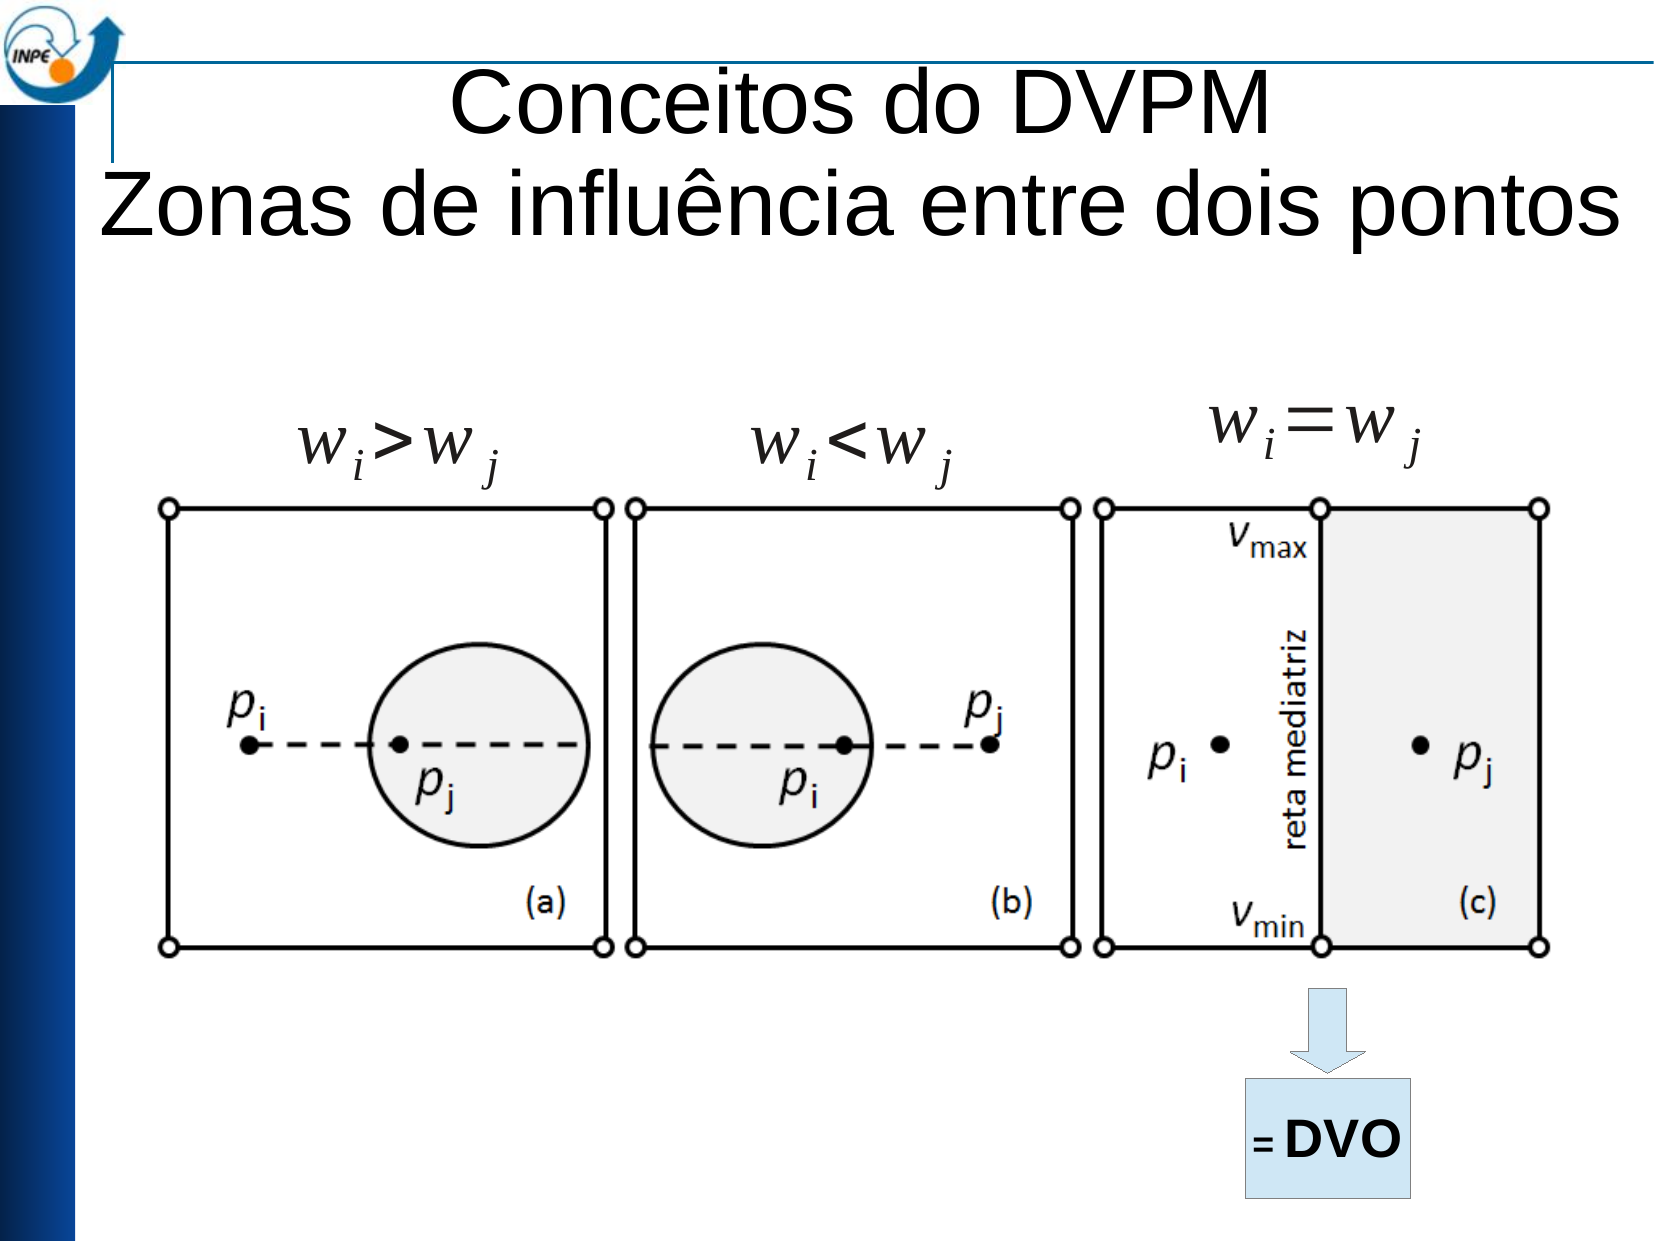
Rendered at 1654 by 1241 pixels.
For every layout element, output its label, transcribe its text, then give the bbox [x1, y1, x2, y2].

title Conceitos do DVPM Zonas de influência entre dois pontos [82, 49, 1642, 257]
picture [137, 479, 1561, 965]
text_box [1290, 988, 1366, 1074]
chart [1196, 373, 1433, 470]
chart [285, 394, 511, 491]
chart [738, 394, 964, 491]
text_box = DVO [1245, 1078, 1411, 1199]
picture [0, 0, 126, 105]
